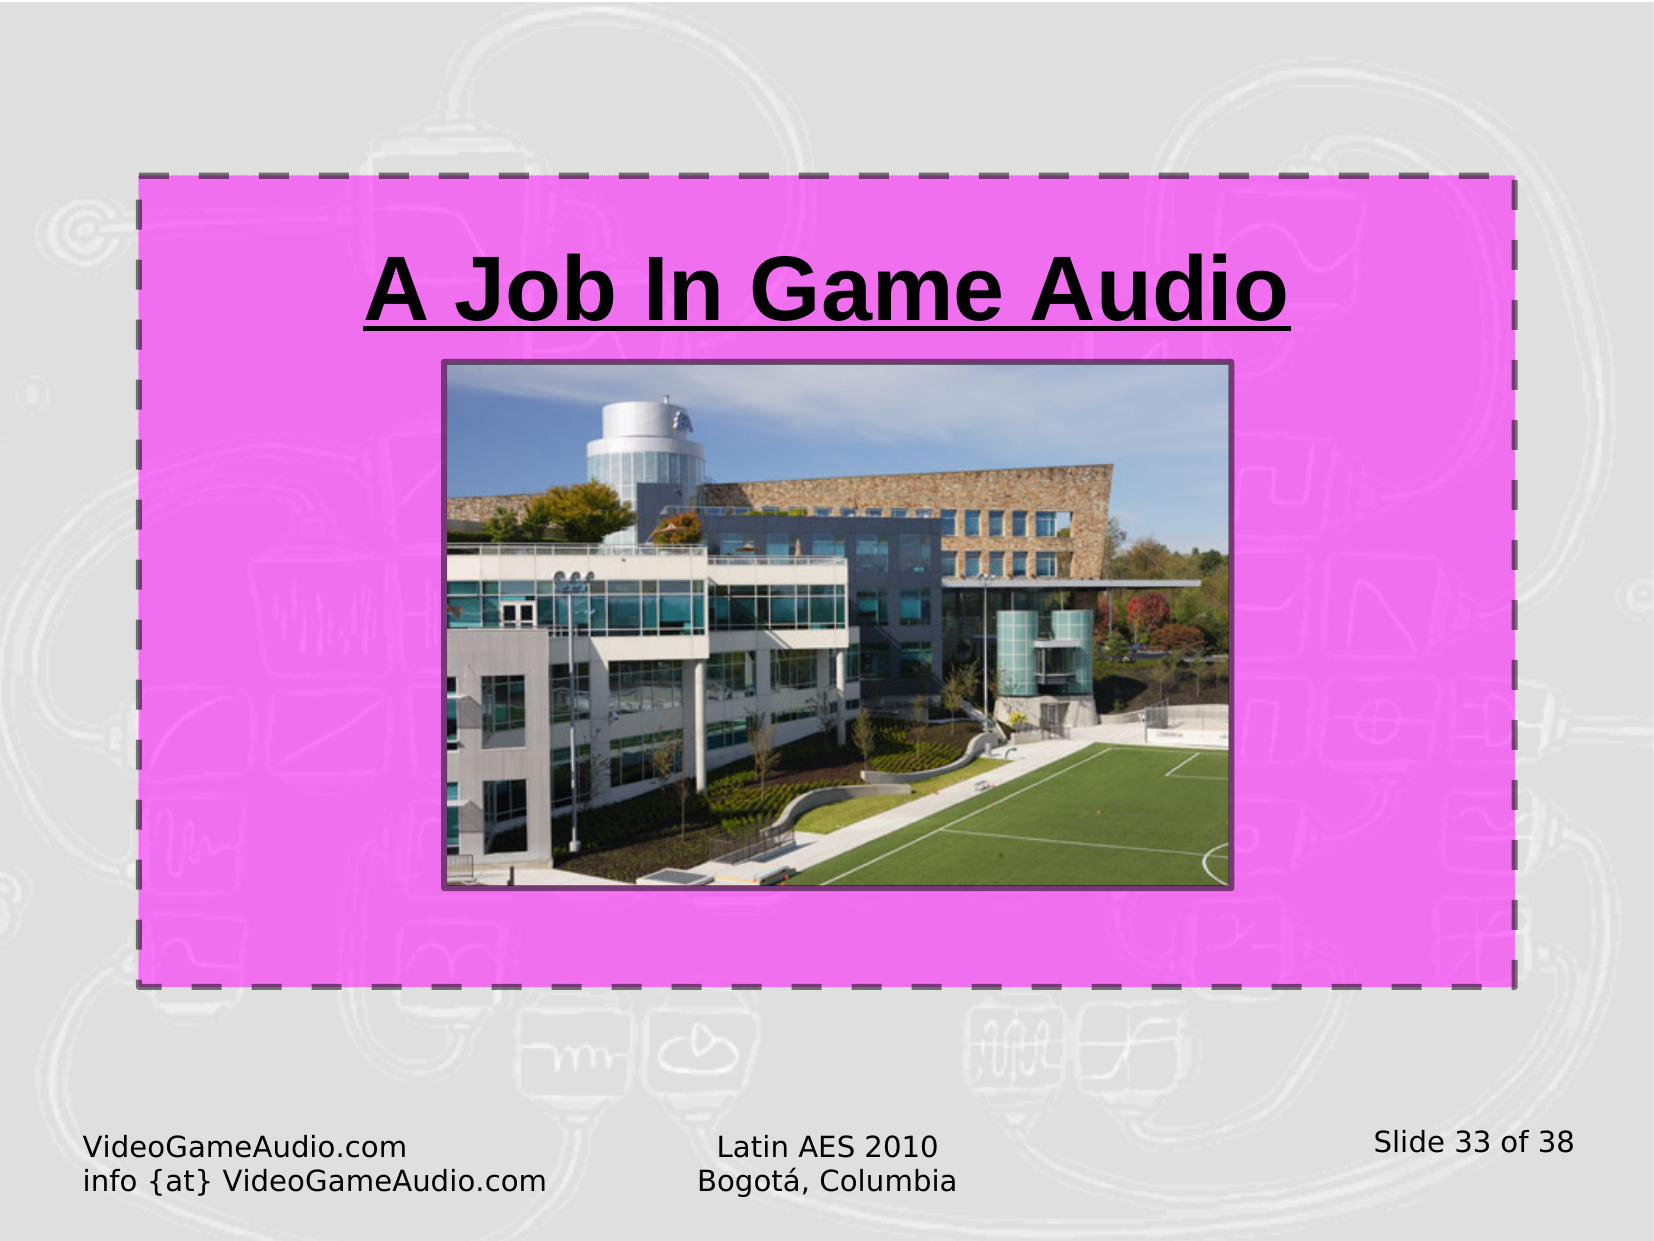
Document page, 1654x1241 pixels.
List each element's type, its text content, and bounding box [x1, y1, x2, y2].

picture [0, 2, 1654, 1241]
text_box [138, 393, 1515, 987]
text_box [138, 175, 1515, 185]
title A Job In Game Audio [82, 185, 1572, 393]
